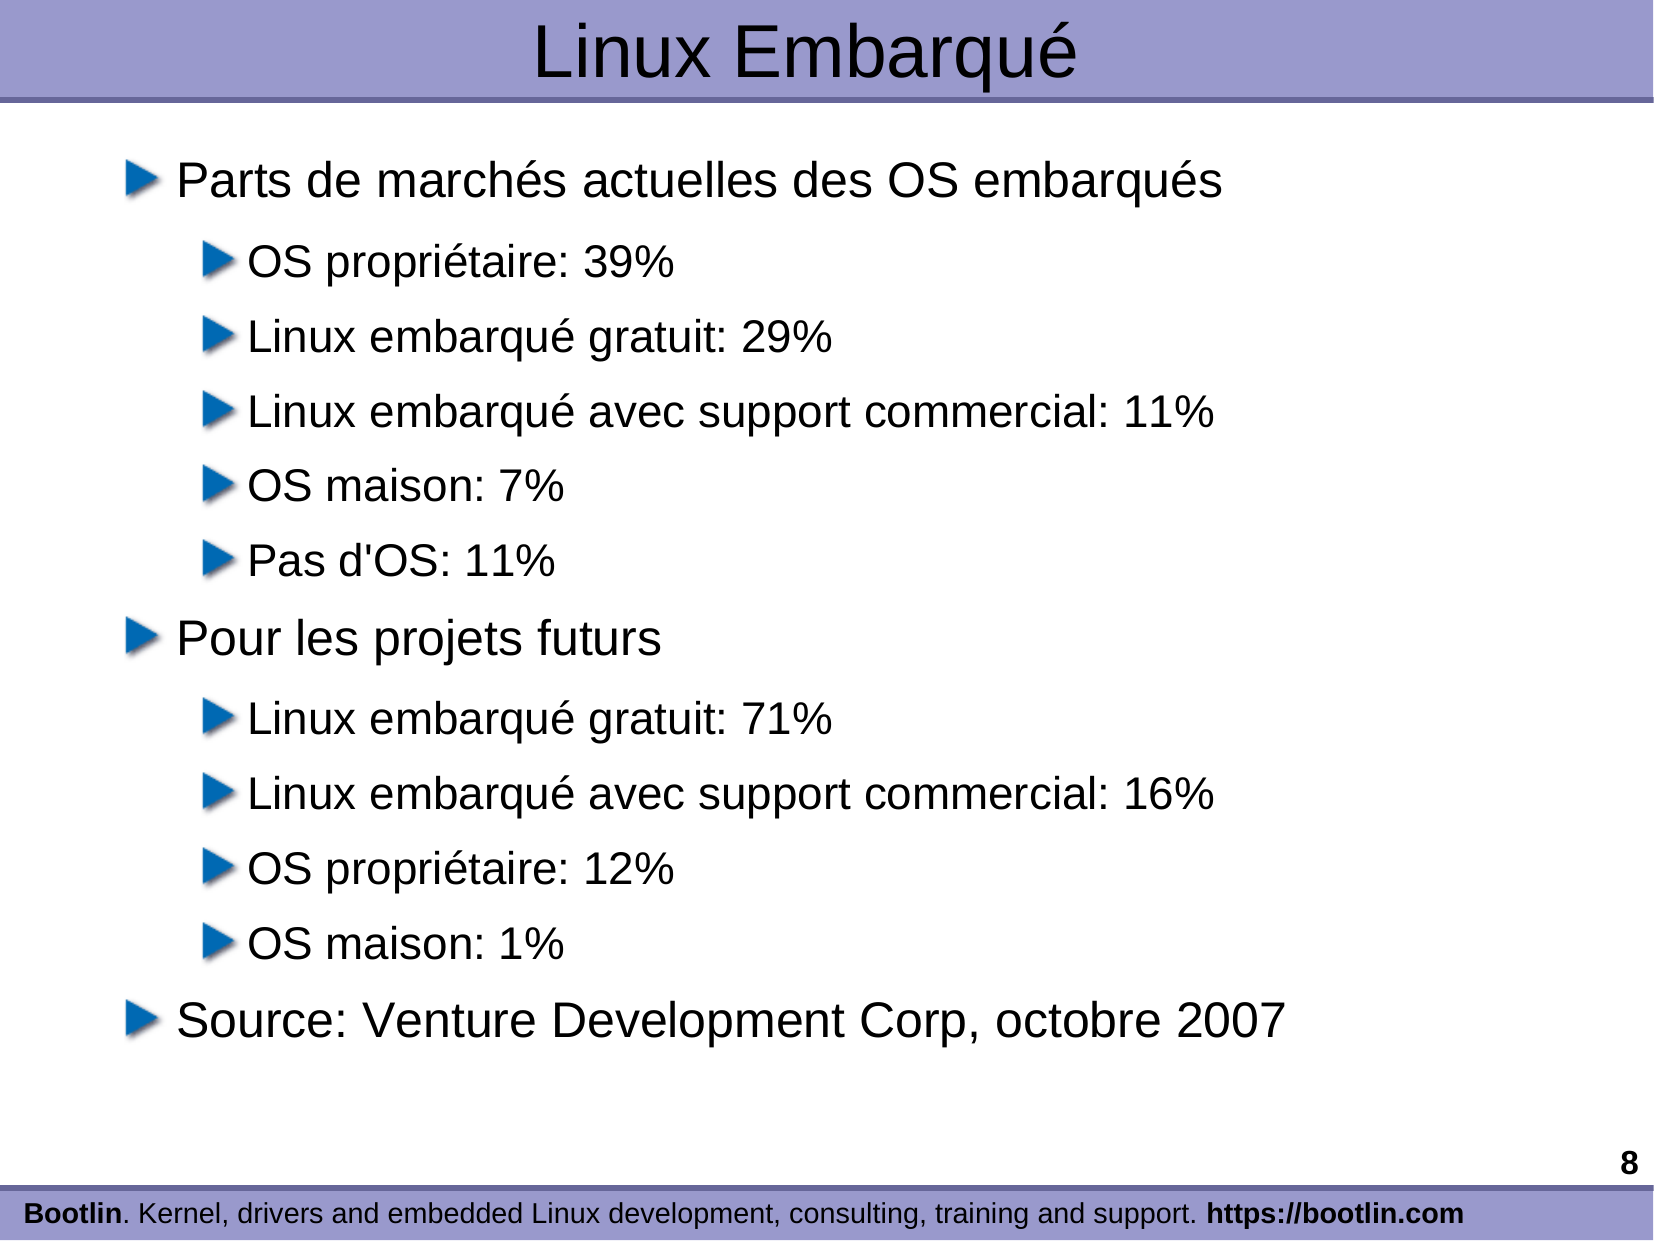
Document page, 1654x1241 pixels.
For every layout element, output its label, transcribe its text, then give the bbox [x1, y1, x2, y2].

list Parts de marchés actuelles des OS embarqués OS propriétaire: 39% Linux embarqué gratuit: 29% Linux embarqué avec support commercial: 11% OS maison: 7% Pas d'OS: 11% Pour les projets futurs Linux embarqué gratuit: 71% Linux embarqué avec support commercial: 16% OS propriétaire: 12% OS maison: 1% Source: Venture Development Corp, octobre 2007 [105, 152, 1518, 1119]
title Linux Embarqué [60, 5, 1551, 97]
